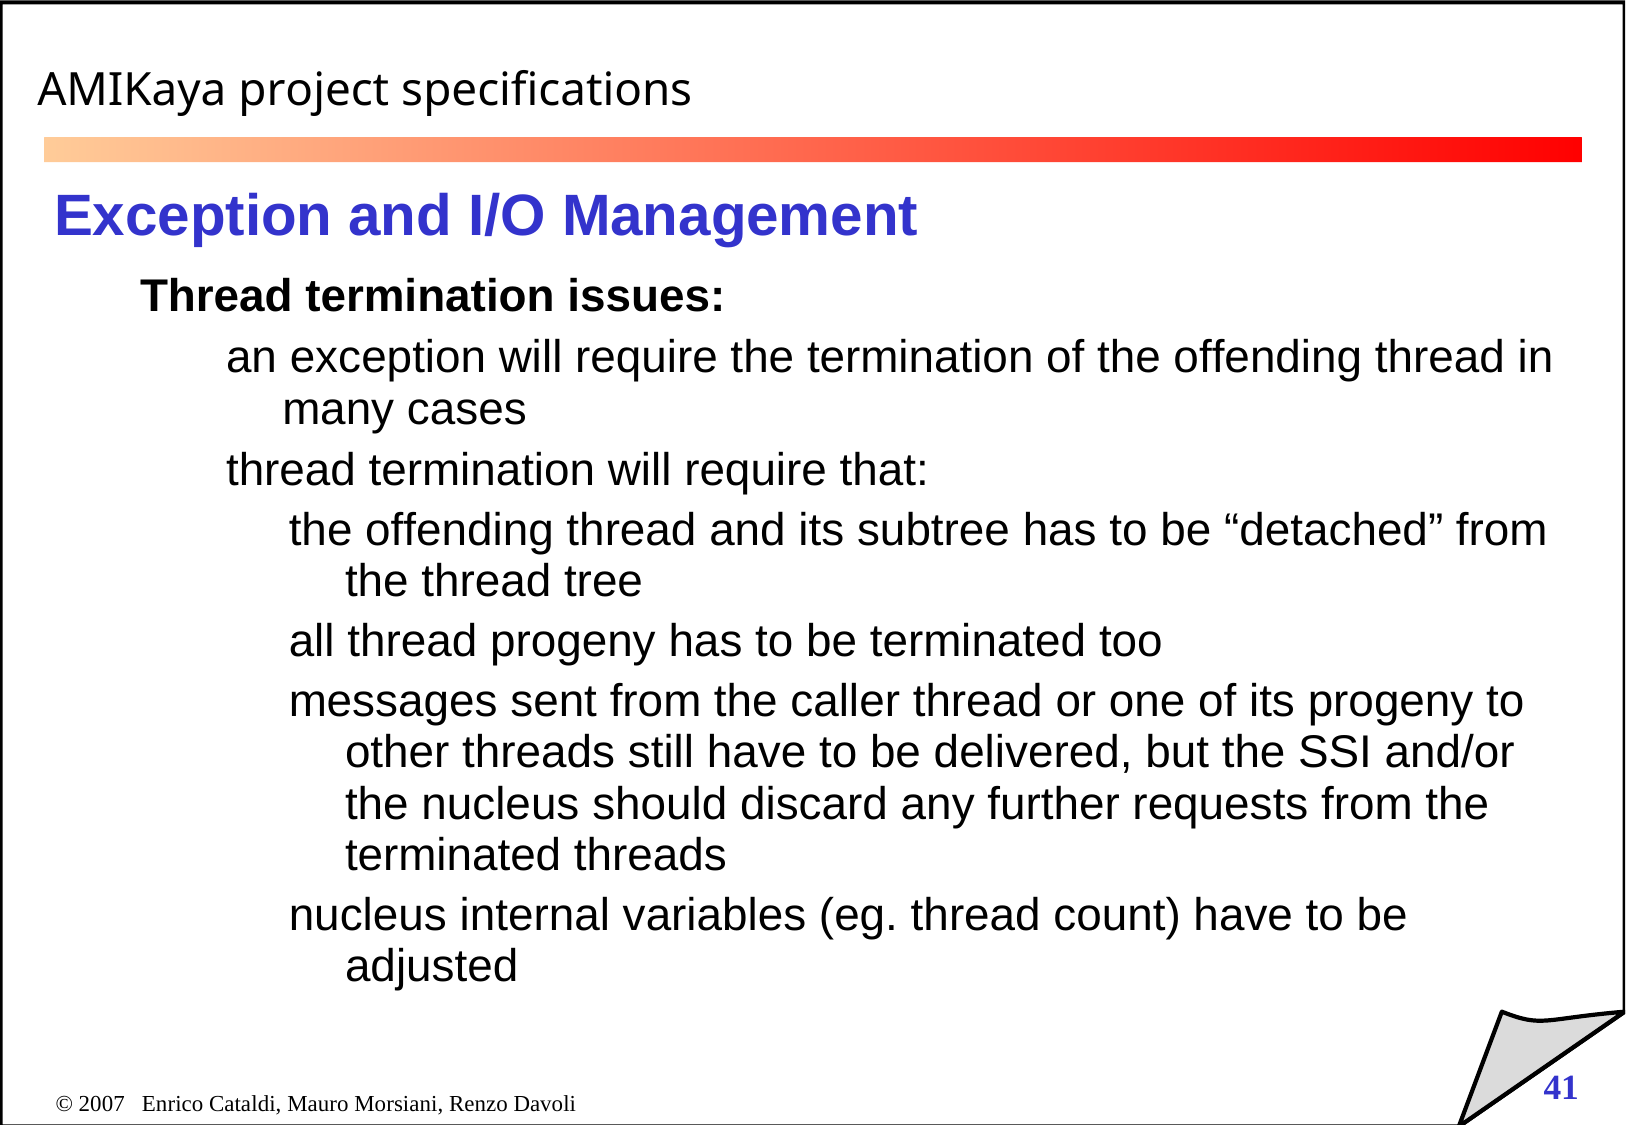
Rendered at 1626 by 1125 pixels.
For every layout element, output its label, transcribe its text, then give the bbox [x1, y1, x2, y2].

list Exception and I/O Management Thread termination issues: an exception will require the termination of the offending thread in many cases thread termination will require that: the offending thread and its subtree has to be “detached” from the thread tree all thread progeny has to be terminated too messages sent from the caller thread or one of its progeny to other threads still have to be delivered, but the SSI and/or the nucleus should discard any further requests from the terminated threads nucleus internal variables (eg. thread count) have to be adjusted [54, 187, 1571, 1095]
title AMIKaya project specifications [37, 44, 1588, 131]
